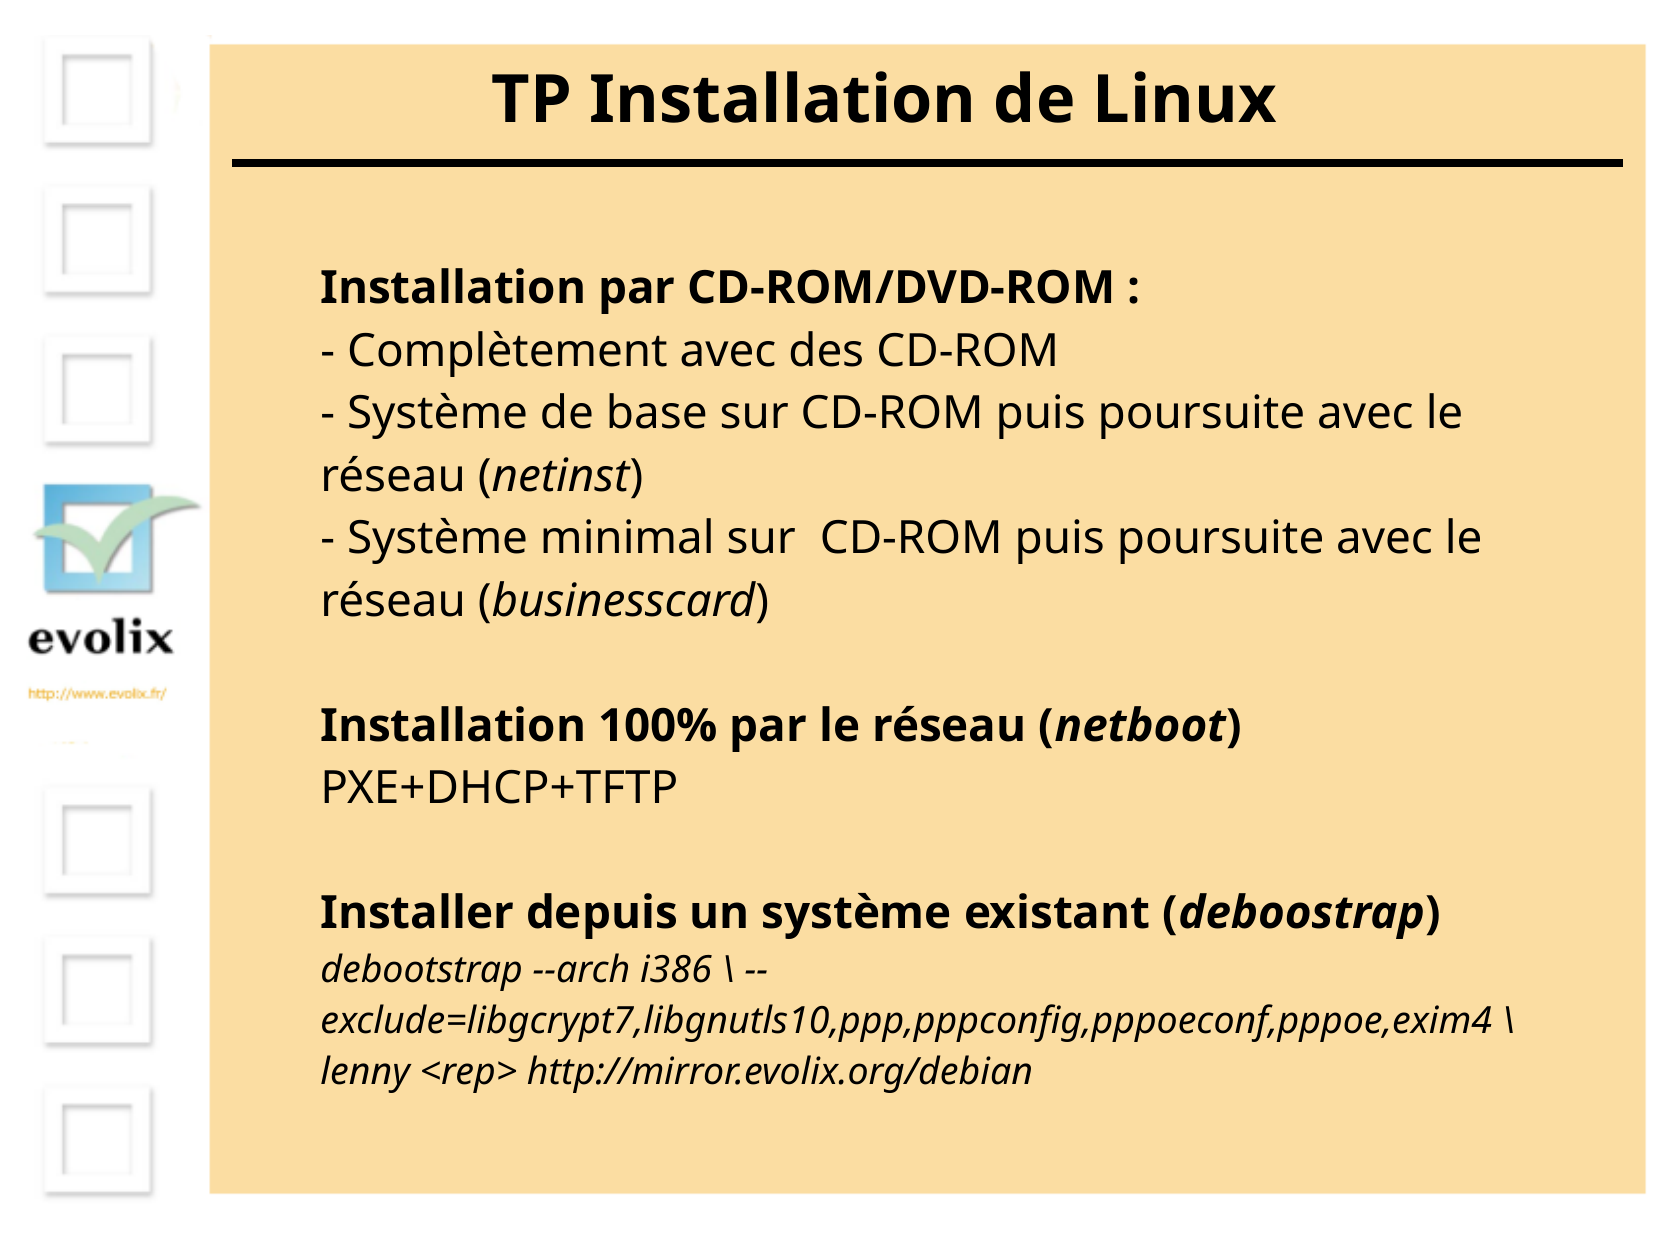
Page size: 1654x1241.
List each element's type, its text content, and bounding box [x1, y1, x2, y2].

title TP Installation de Linux [76, 21, 1654, 172]
picture [0, 35, 1654, 1204]
subtitle Installation par CD-ROM/DVD-ROM : - Complètement avec des CD-ROM - Système de base sur CD-ROM puis poursuite avec le réseau (netinst) - Système minimal sur CD-ROM puis poursuite avec le réseau (businesscard) Installation 100% par le réseau (netboot) PXE+DHCP+TFTP Installer depuis un système existant (deboostrap) debootstrap --arch i386 \ --exclude=libgcrypt7,libgnutls10,ppp,pppconfig,pppoeconf,pppoe,exim4 \ lenny <rep> http://mirror.evolix.org/debian [245, 204, 1581, 1209]
